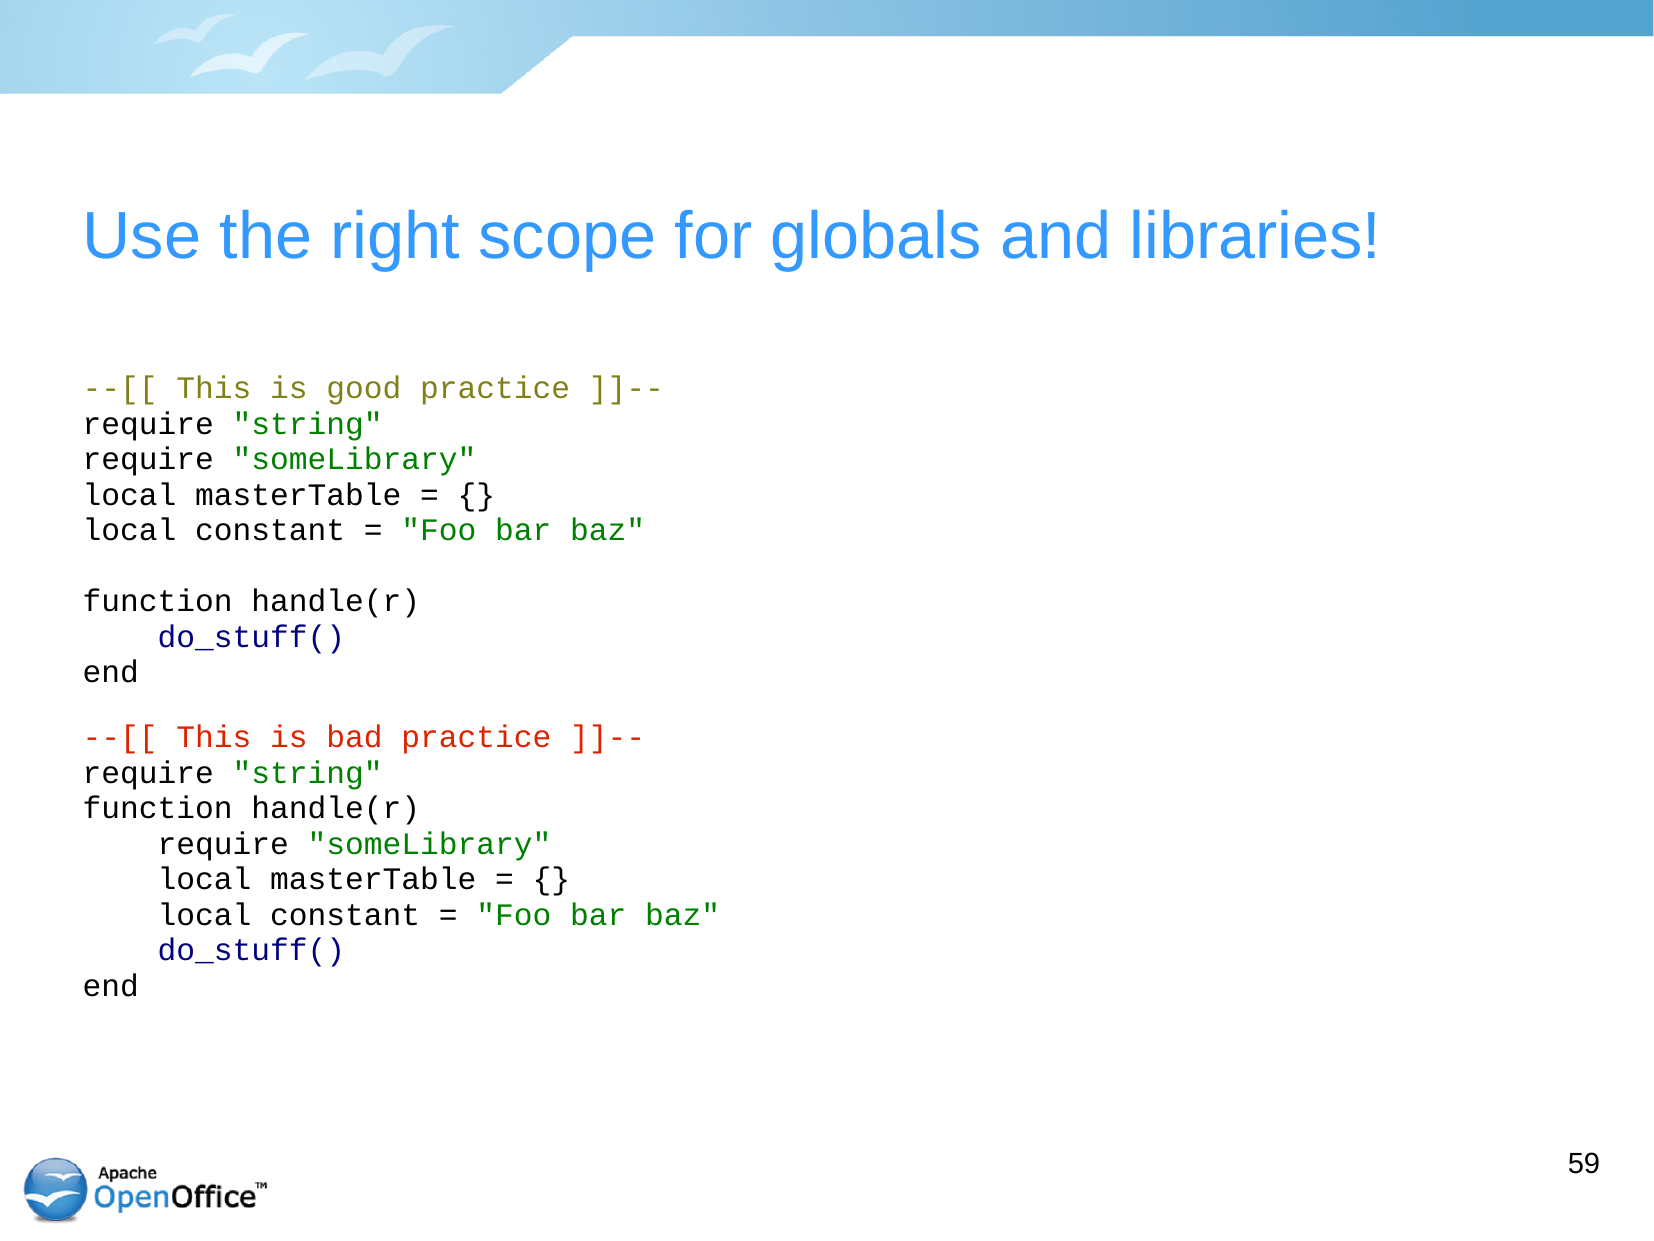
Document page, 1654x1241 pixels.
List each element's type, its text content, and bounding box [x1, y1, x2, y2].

picture [0, 0, 1654, 1241]
title Use the right scope for globals and libraries! [82, 132, 1571, 340]
list --[[ This is good practice ]]-- require "string" require "someLibrary" local masterTable = {} local constant = "Foo bar baz" function handle(r) do_stuff() end --[[ This is bad practice ]]-- require "string" function handle(r) require "someLibrary" local masterTable = {} local constant = "Foo bar baz" do_stuff() end [82, 372, 1571, 1093]
